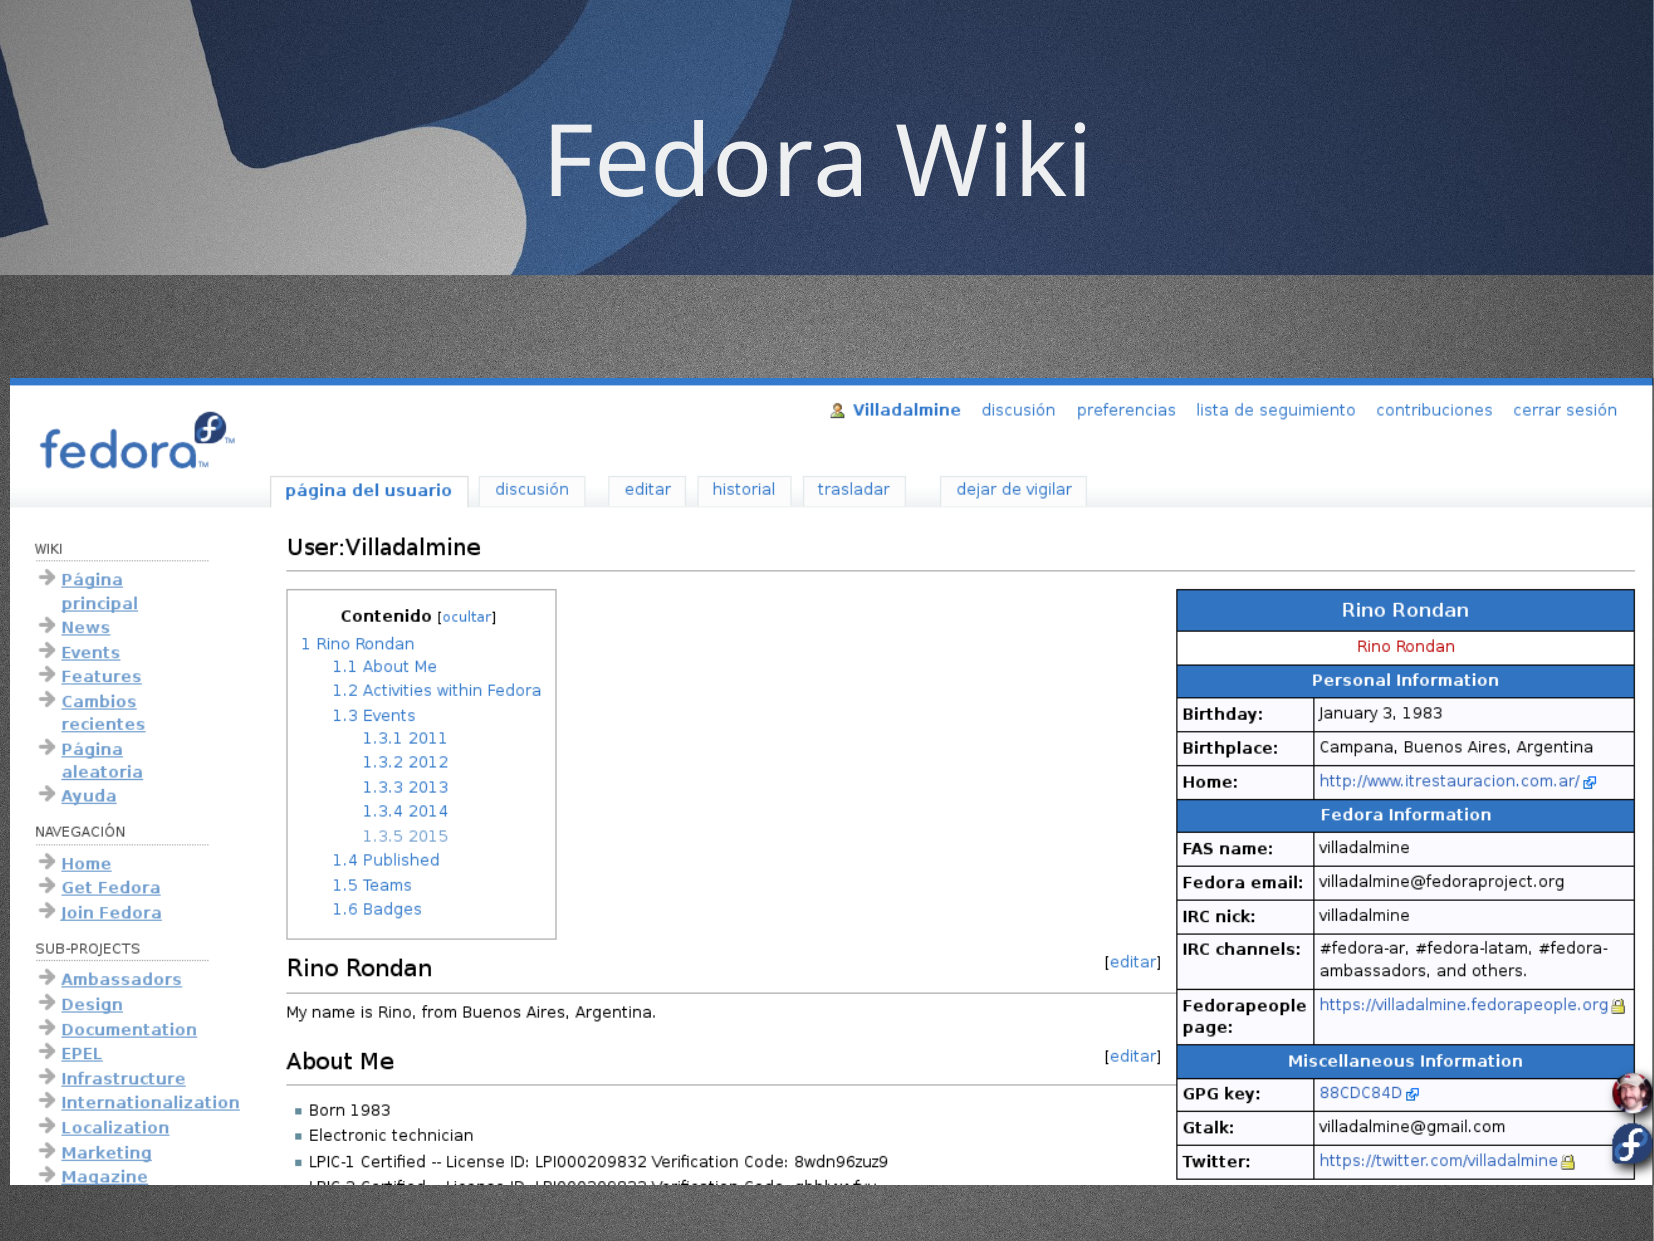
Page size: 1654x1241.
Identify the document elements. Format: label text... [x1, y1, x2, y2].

picture [0, 0, 1654, 1241]
text_box Fedora Wiki [60, 58, 1577, 266]
